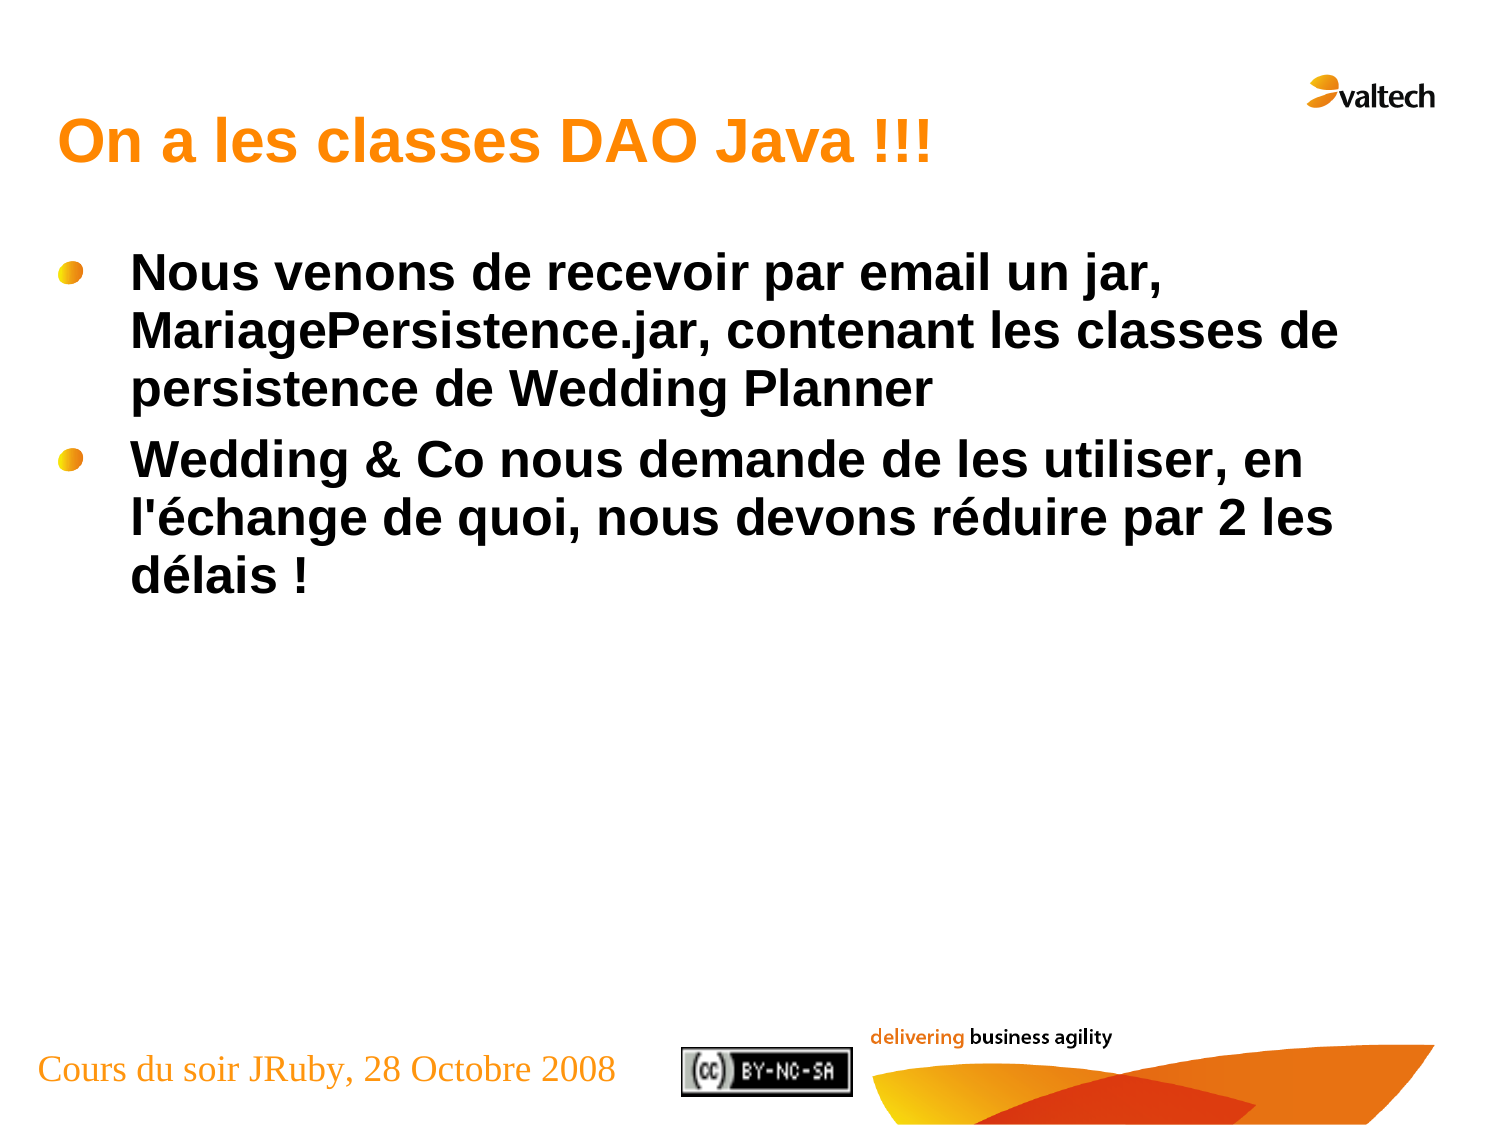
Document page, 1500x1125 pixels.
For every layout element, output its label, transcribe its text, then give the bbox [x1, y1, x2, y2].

list Nous venons de recevoir par email un jar, MariagePersistence.jar, contenant les classes de persistence de Wedding Planner Wedding & Co nous demande de les utiliser, en l'échange de quoi, nous devons réduire par 2 les délais ! [57, 243, 1388, 1024]
picture [1305, 73, 1436, 109]
picture [681, 1047, 853, 1097]
title On a les classes DAO Java !!! [56, 57, 1293, 226]
picture [868, 1026, 1436, 1125]
